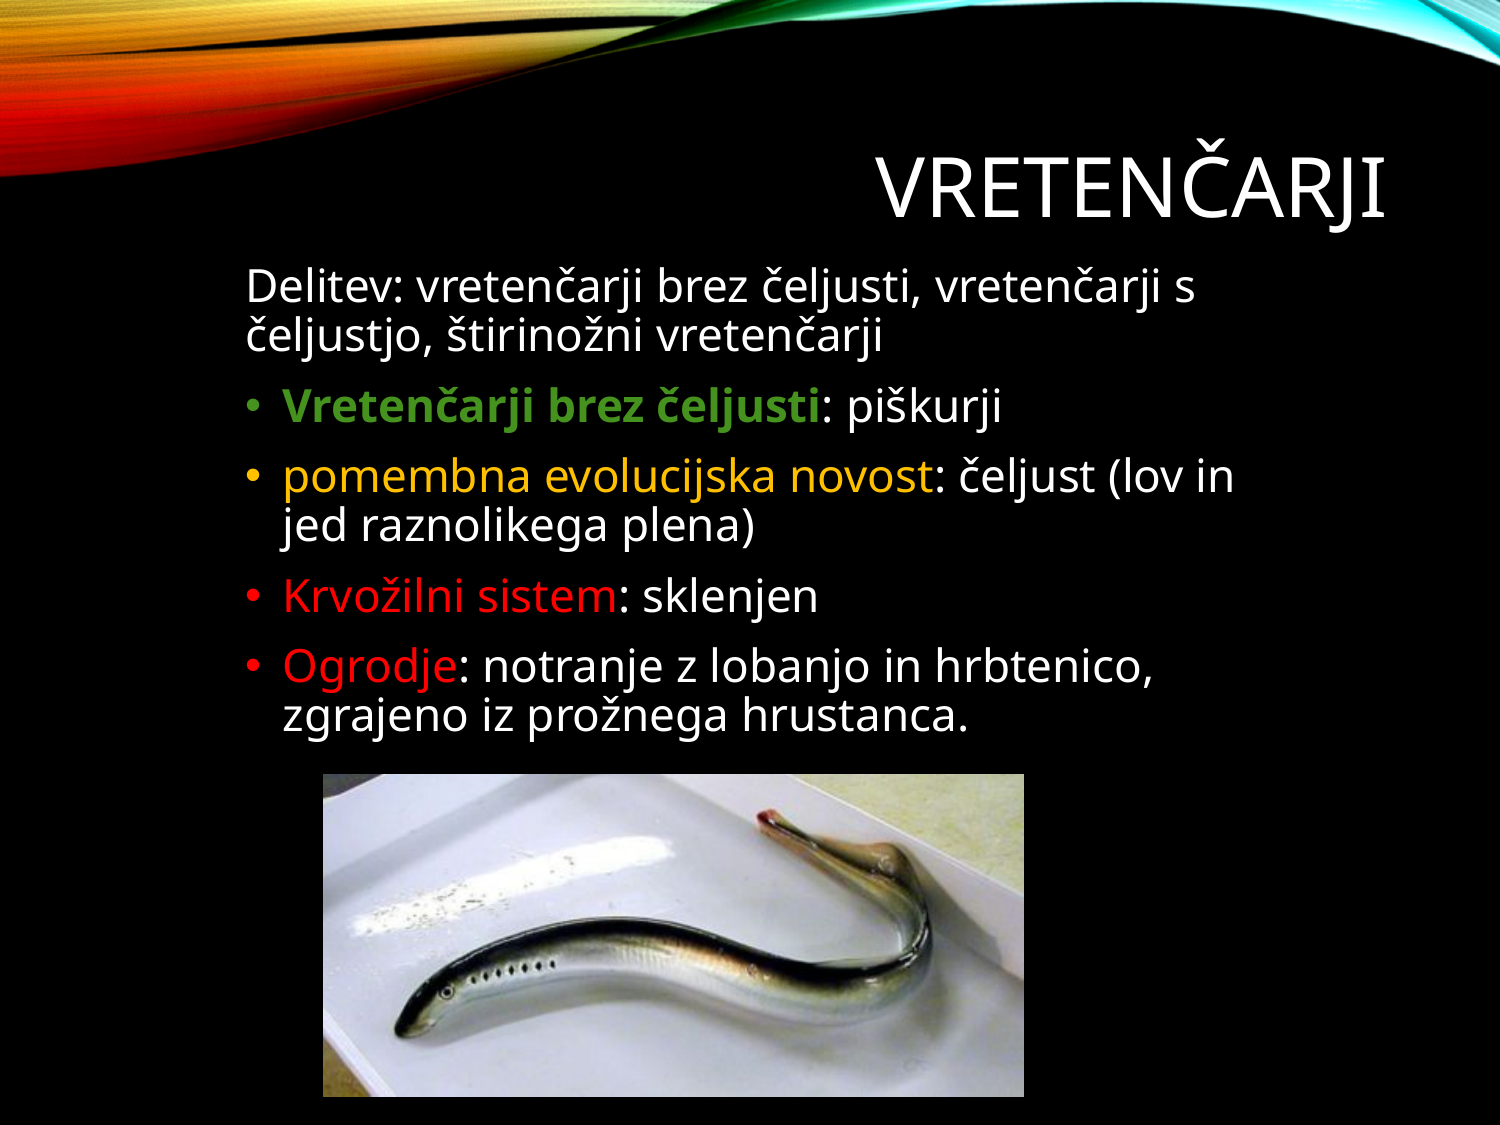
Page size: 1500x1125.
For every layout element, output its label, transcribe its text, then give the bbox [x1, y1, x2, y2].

list Delitev: vretenčarji brez čeljusti, vretenčarji s čeljustjo, štirinožni vretenčarji Vretenčarji brez čeljusti: piškurji pomembna evolucijska novost: čeljust (lov in jed raznolikega plena) Krvožilni sistem: sklenjen Ogrodje: notranje z lobanjo in hrbtenico, zgrajeno iz prožnega hrustanca. [230, 255, 1312, 876]
picture [0, 0, 1500, 178]
title Vretenčarji [356, 125, 1403, 256]
picture [323, 774, 1024, 1097]
